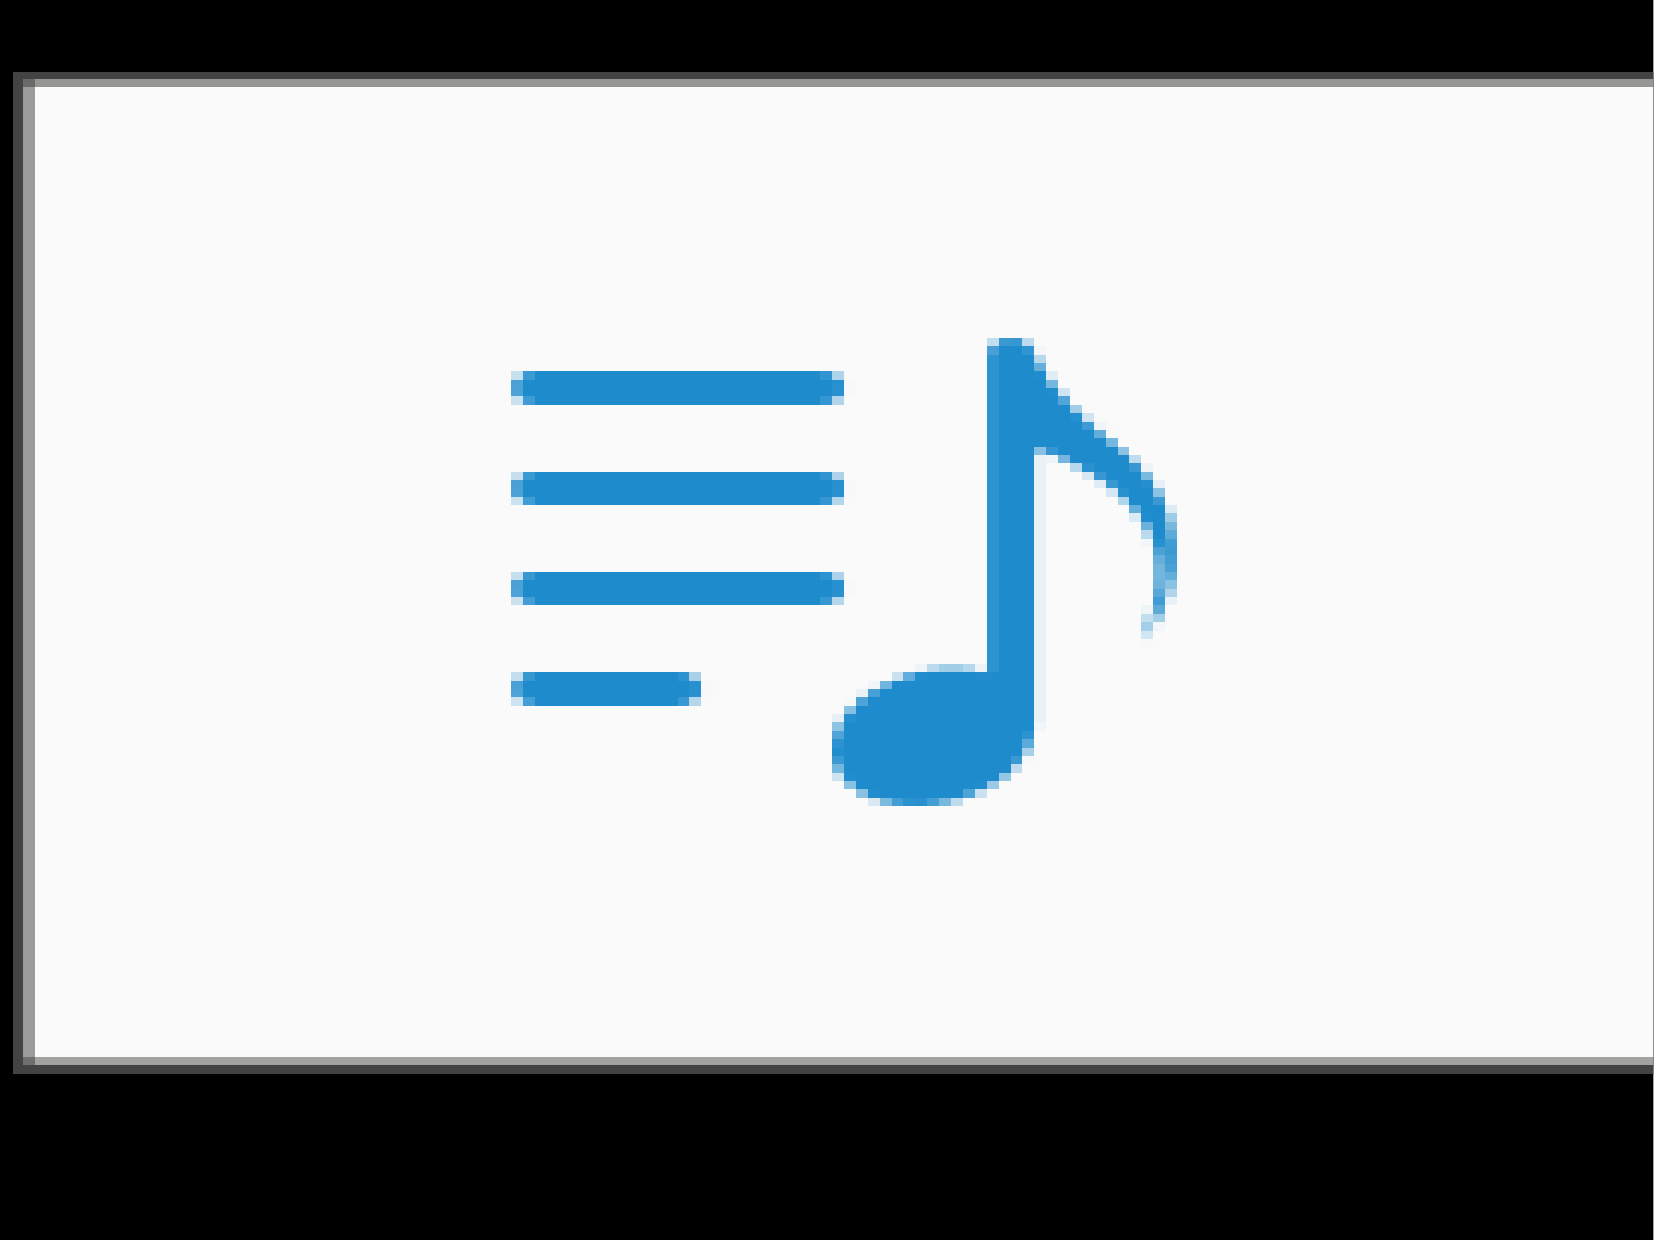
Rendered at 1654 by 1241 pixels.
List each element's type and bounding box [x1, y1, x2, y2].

text_box [11, 70, 1654, 1075]
